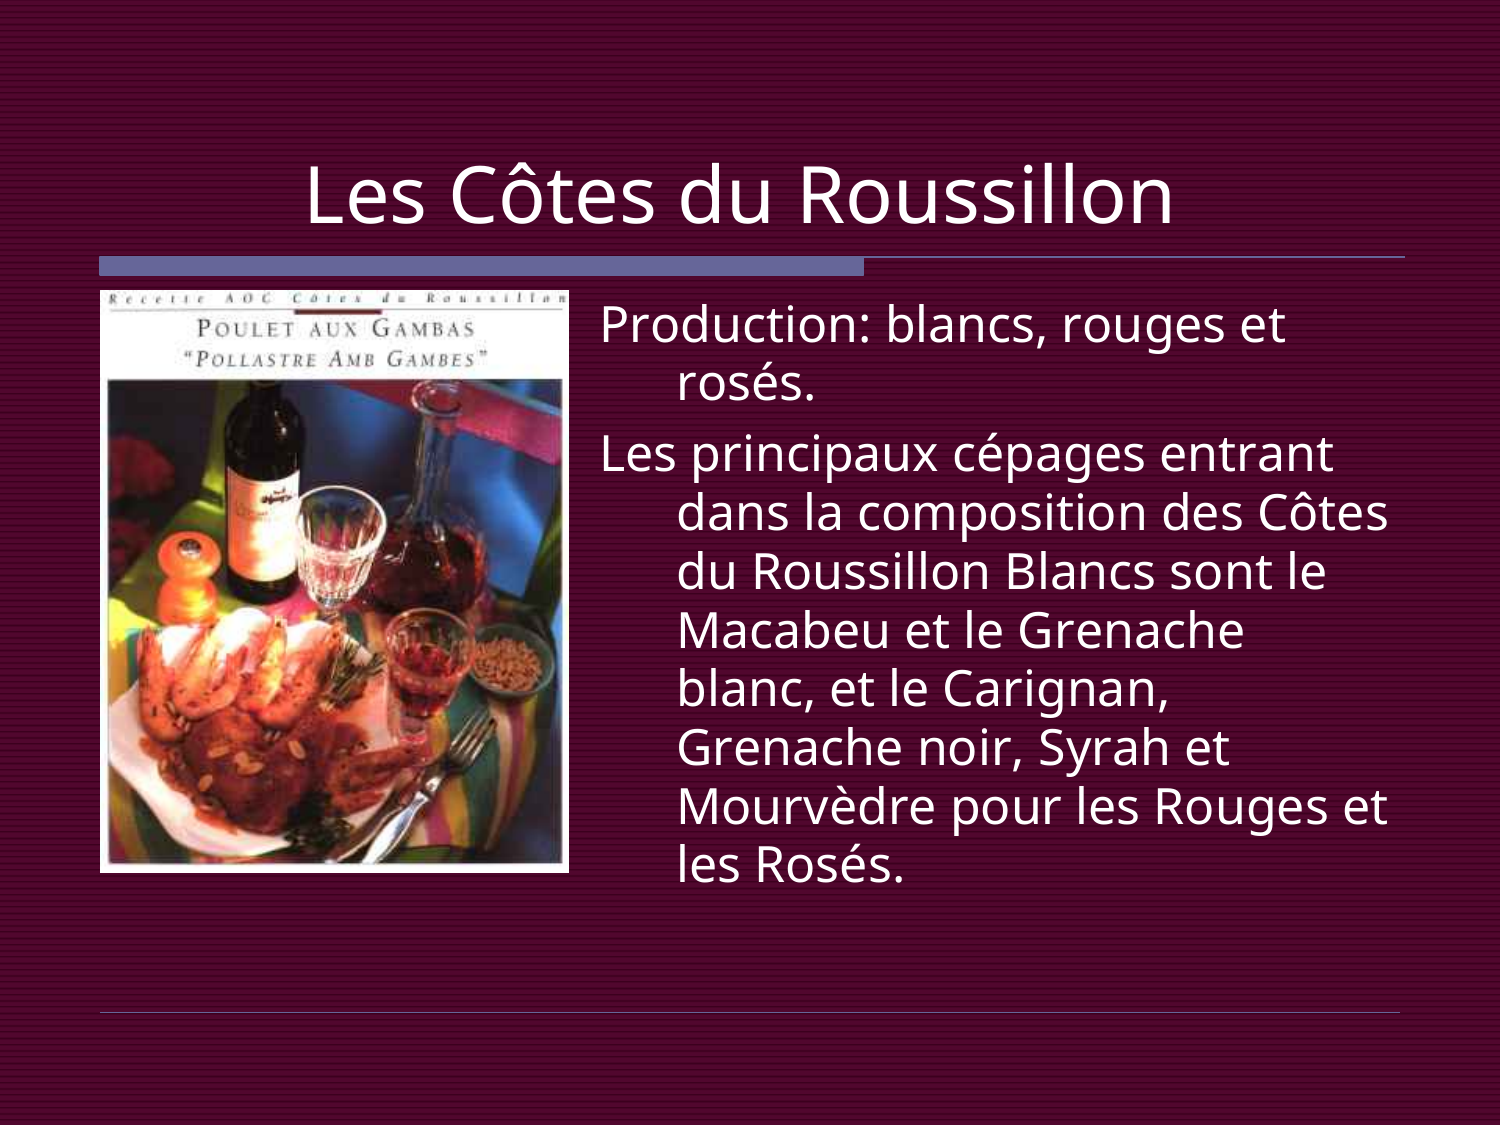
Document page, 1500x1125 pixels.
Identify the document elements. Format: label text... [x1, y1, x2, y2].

title Les Côtes du Roussillon [94, 50, 1407, 250]
picture [0, 0, 1500, 1125]
list Production: blancs, rouges et rosés. Les principaux cépages entrant dans la composition des Côtes du Roussillon Blancs sont le Macabeu et le Grenache blanc, et le Carignan, Grenache noir, Syrah et Mourvèdre pour les Rouges et les Rosés. [584, 287, 1406, 988]
